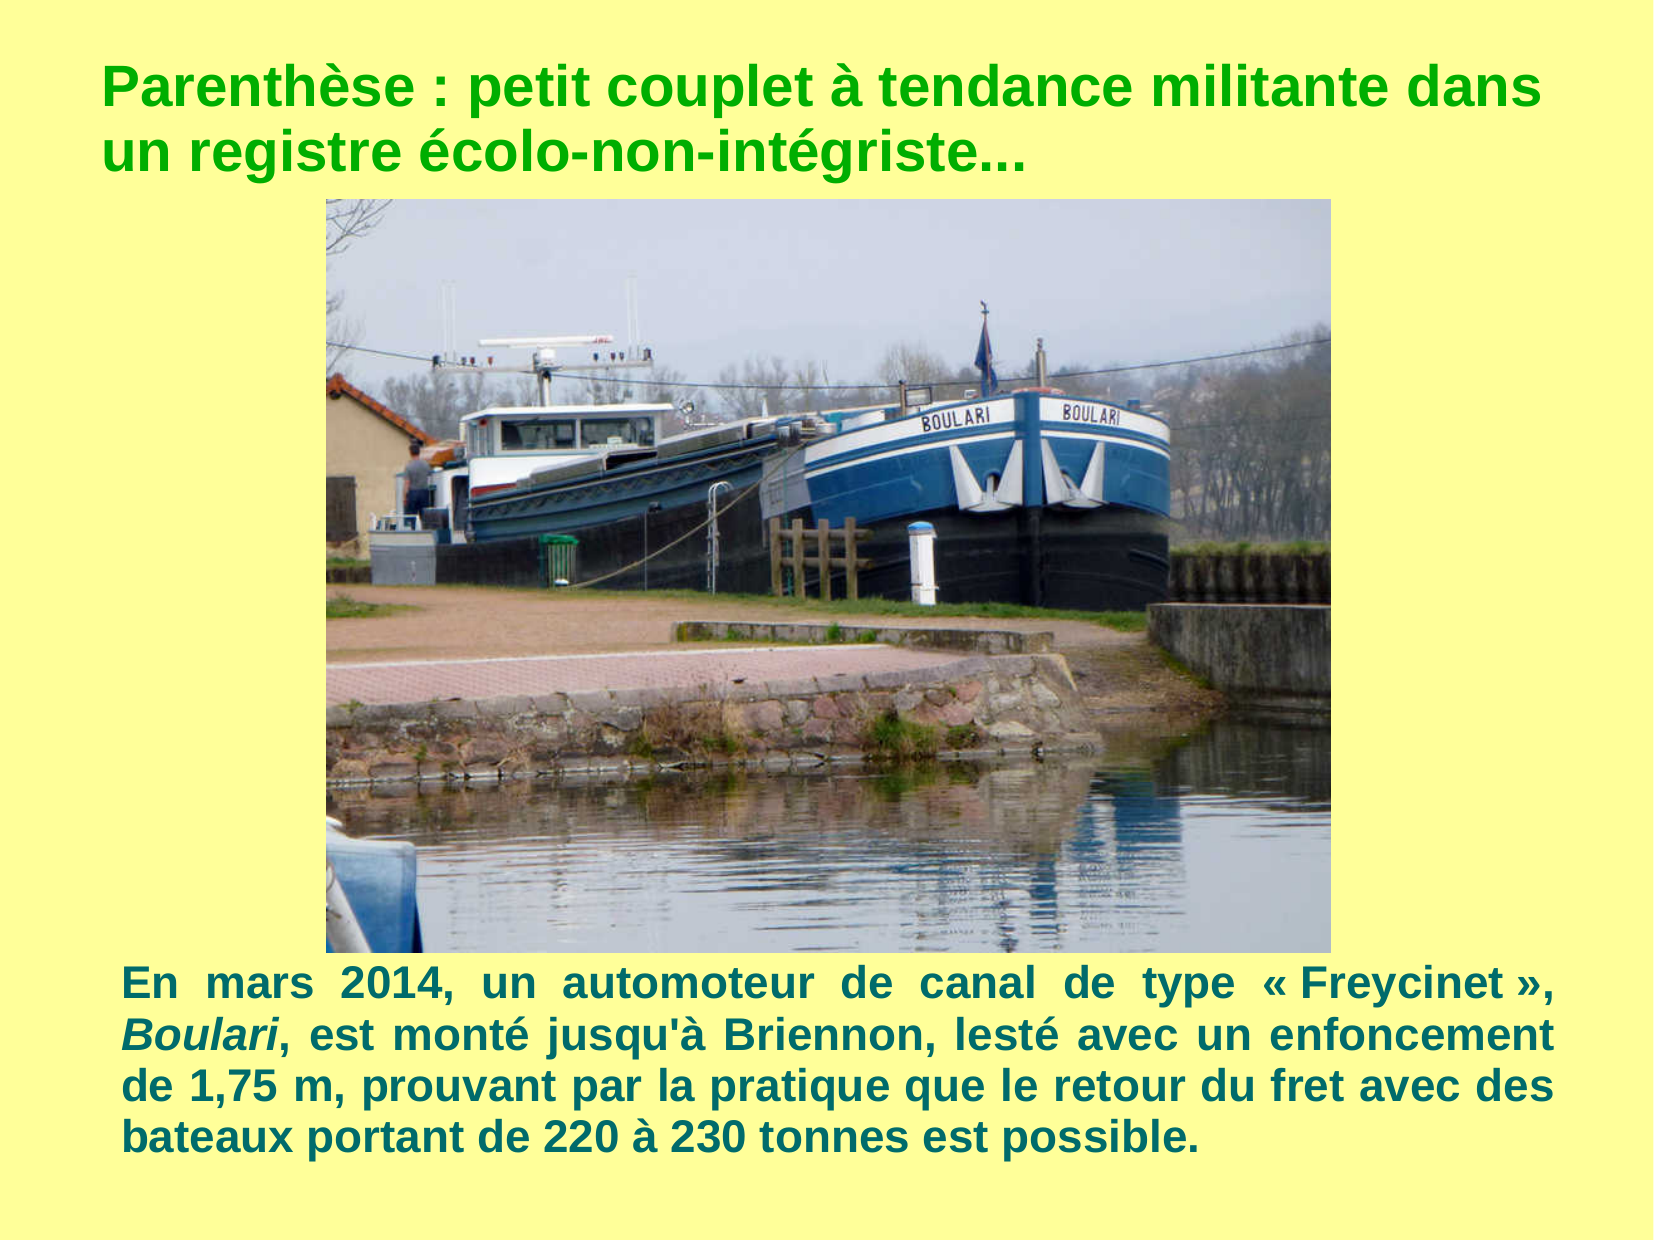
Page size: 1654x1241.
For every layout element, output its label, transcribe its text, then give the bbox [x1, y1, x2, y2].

text_box En mars 2014, un automoteur de canal de type « Freycinet », Boulari, est monté jusqu'à Briennon, lesté avec un enfoncement de 1,75 m, prouvant par la pratique que le retour du fret avec des bateaux portant de 220 à 230 tonnes est possible. [106, 950, 1571, 1170]
text_box Parenthèse : petit couplet à tendance militante dans un registre écolo-non-intégriste... [82, 47, 1560, 193]
picture [326, 199, 1331, 950]
